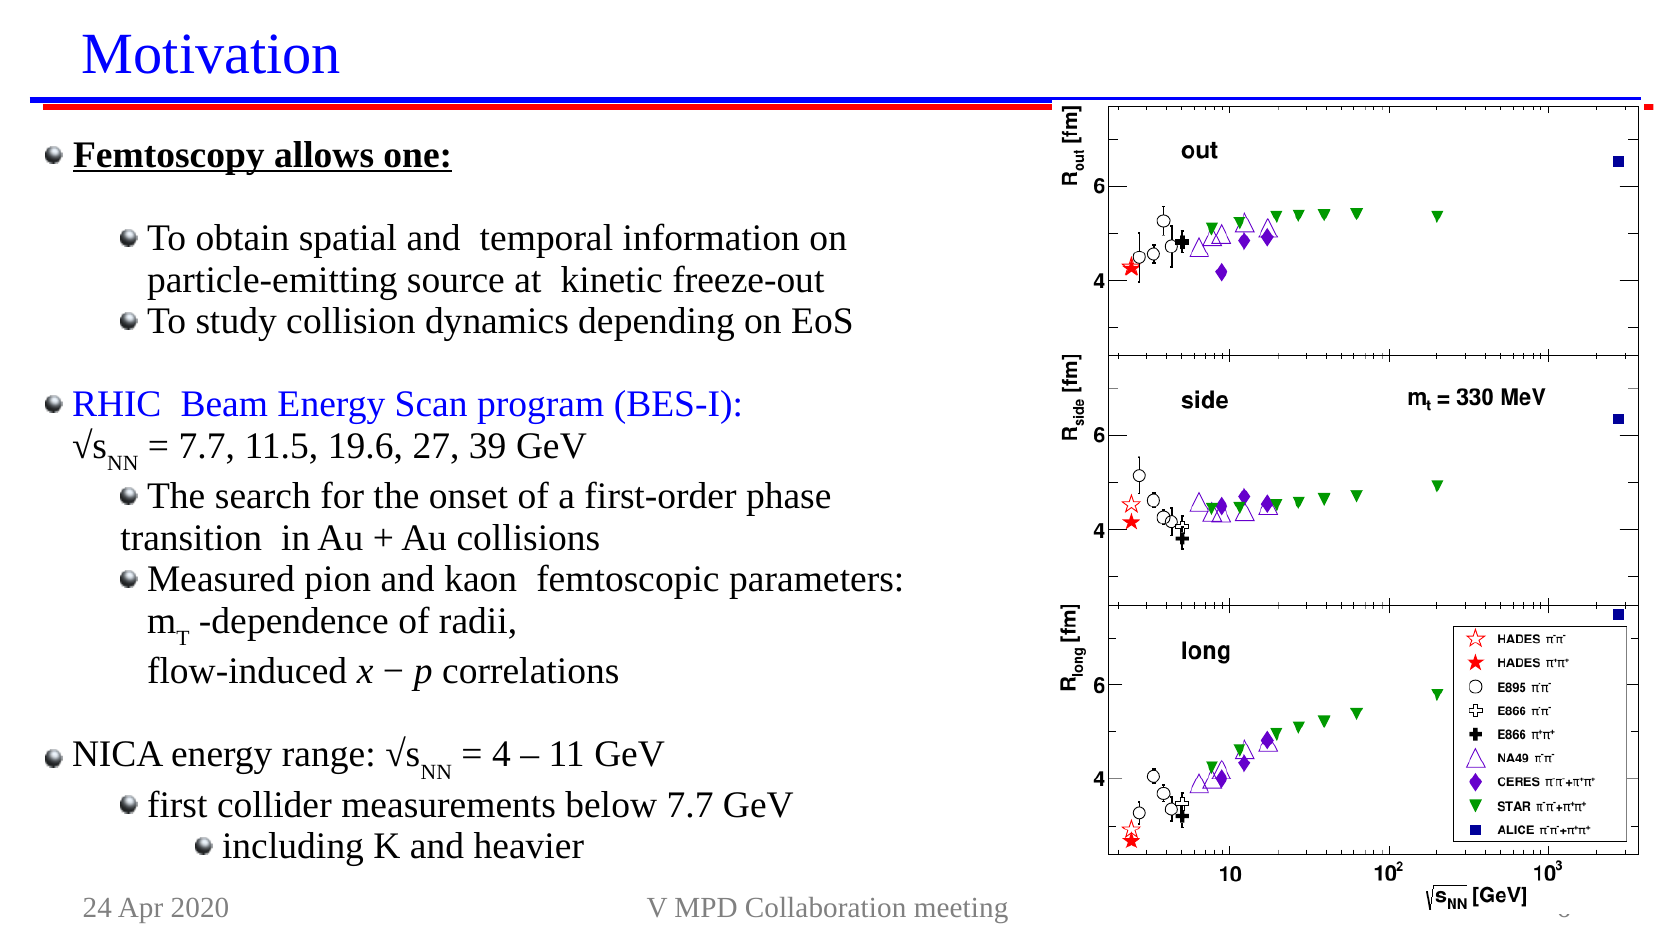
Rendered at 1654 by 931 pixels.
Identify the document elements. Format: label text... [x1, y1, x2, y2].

text_box Femtoscopy allows one: To obtain spatial and temporal information on particle-emitting source at kinetic freeze-out To study collision dynamics depending on EoS RHIC Beam Energy Scan program (BES-I): √sNN = 7.7, 11.5, 19.6, 27, 39 GeV The search for the onset of a first-order phase transition in Au + Au collisions Measured pion and kaon femtoscopic parameters: mT -dependence of radii, flow-induced x − p correlations NICA energy range: √sNN = 4 – 11 GeV first collider measurements below 7.7 GeV including K and heavier [30, 126, 924, 931]
picture [1052, 100, 1644, 914]
title Motivation [81, 7, 1570, 91]
